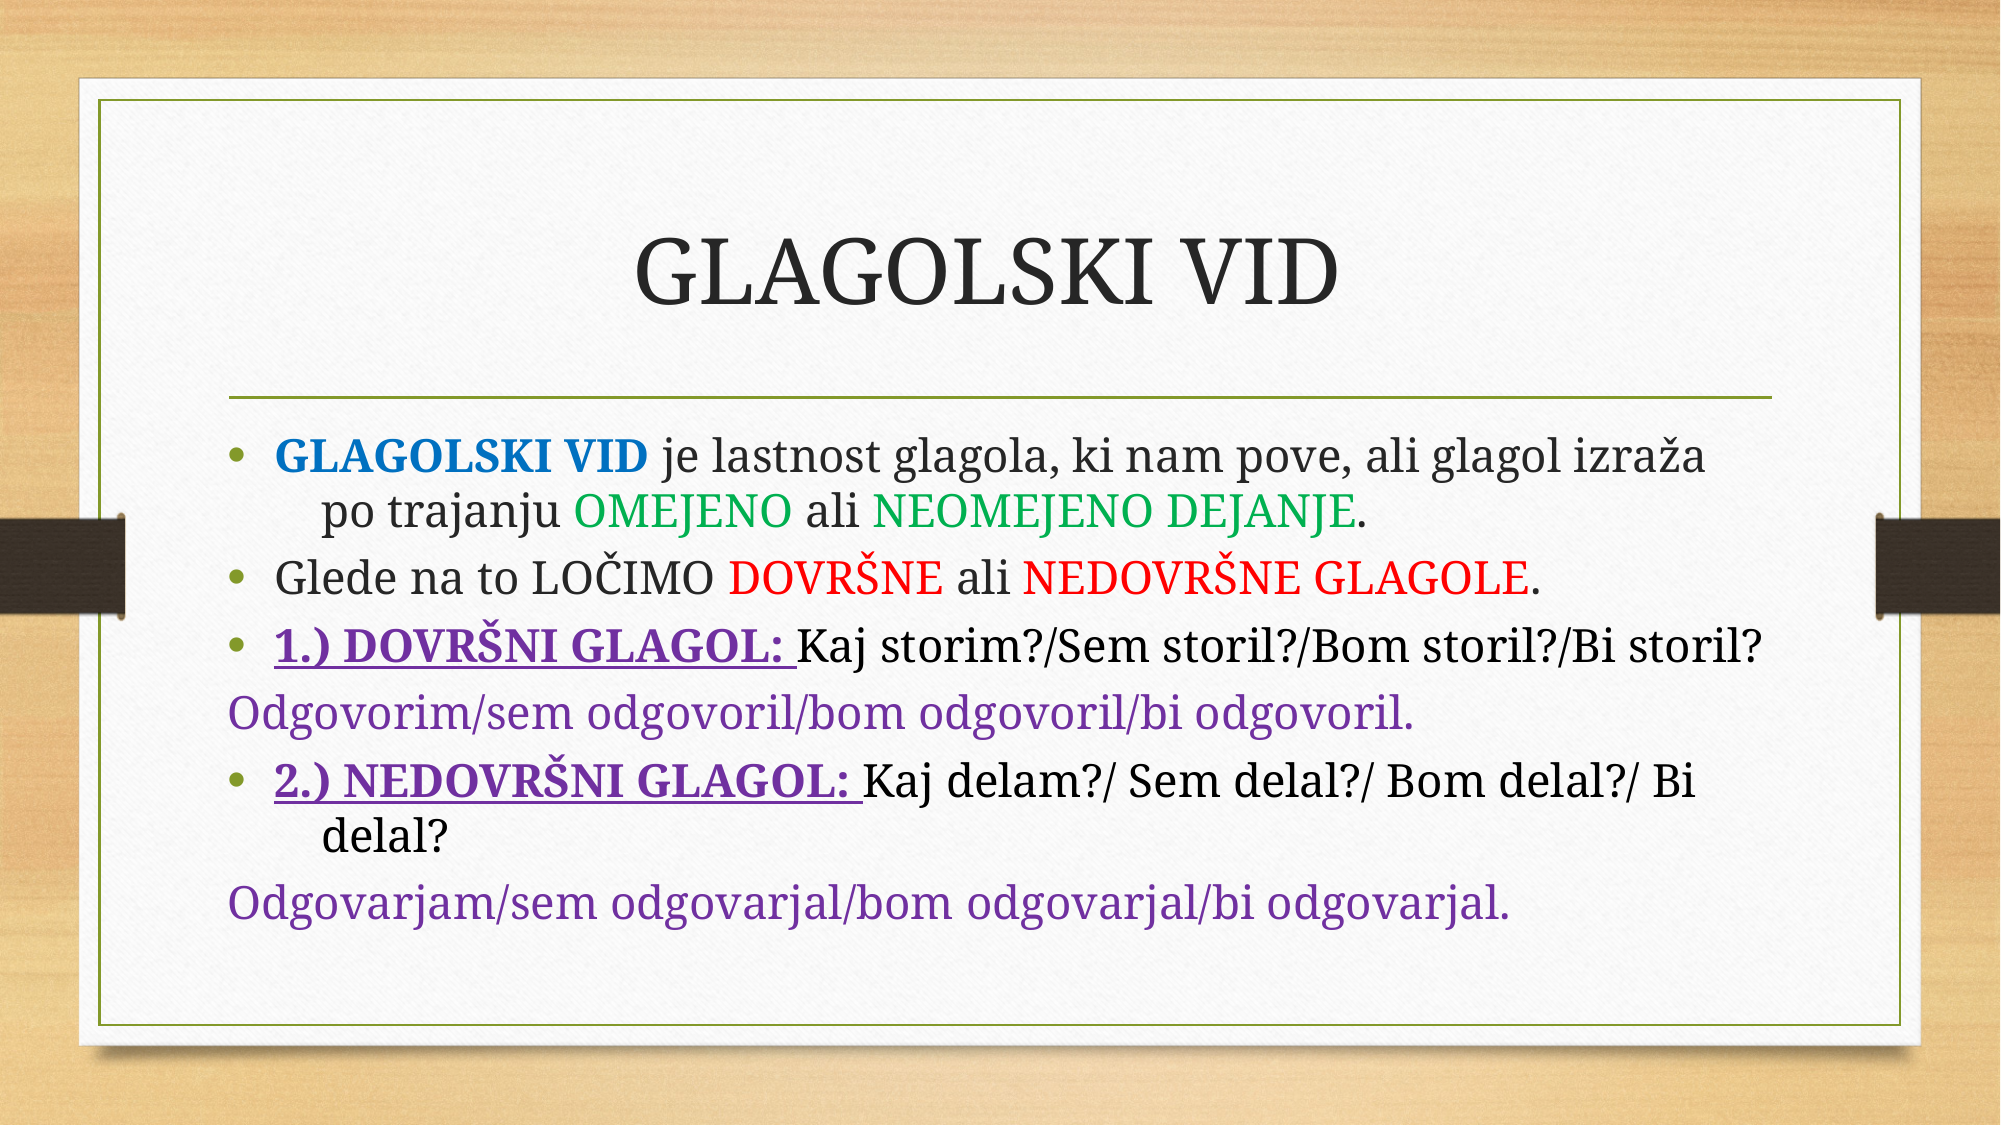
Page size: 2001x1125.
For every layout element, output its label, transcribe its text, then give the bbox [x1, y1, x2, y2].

title GLAGOLSKI VID [212, 161, 1788, 376]
list GLAGOLSKI VID je lastnost glagola, ki nam pove, ali glagol izraža po trajanju OMEJENO ali NEOMEJENO DEJANJE. Glede na to LOČIMO DOVRŠNE ali NEDOVRŠNE GLAGOLE. 1.) DOVRŠNI GLAGOL: Kaj storim?/Sem storil?/Bom storil?/Bi storil? Odgovorim/sem odgovoril/bom odgovoril/bi odgovoril. 2.) NEDOVRŠNI GLAGOL: Kaj delam?/ Sem delal?/ Bom delal?/ Bi delal? Odgovarjam/sem odgovarjal/bom odgovarjal/bi odgovarjal. [212, 419, 1788, 964]
